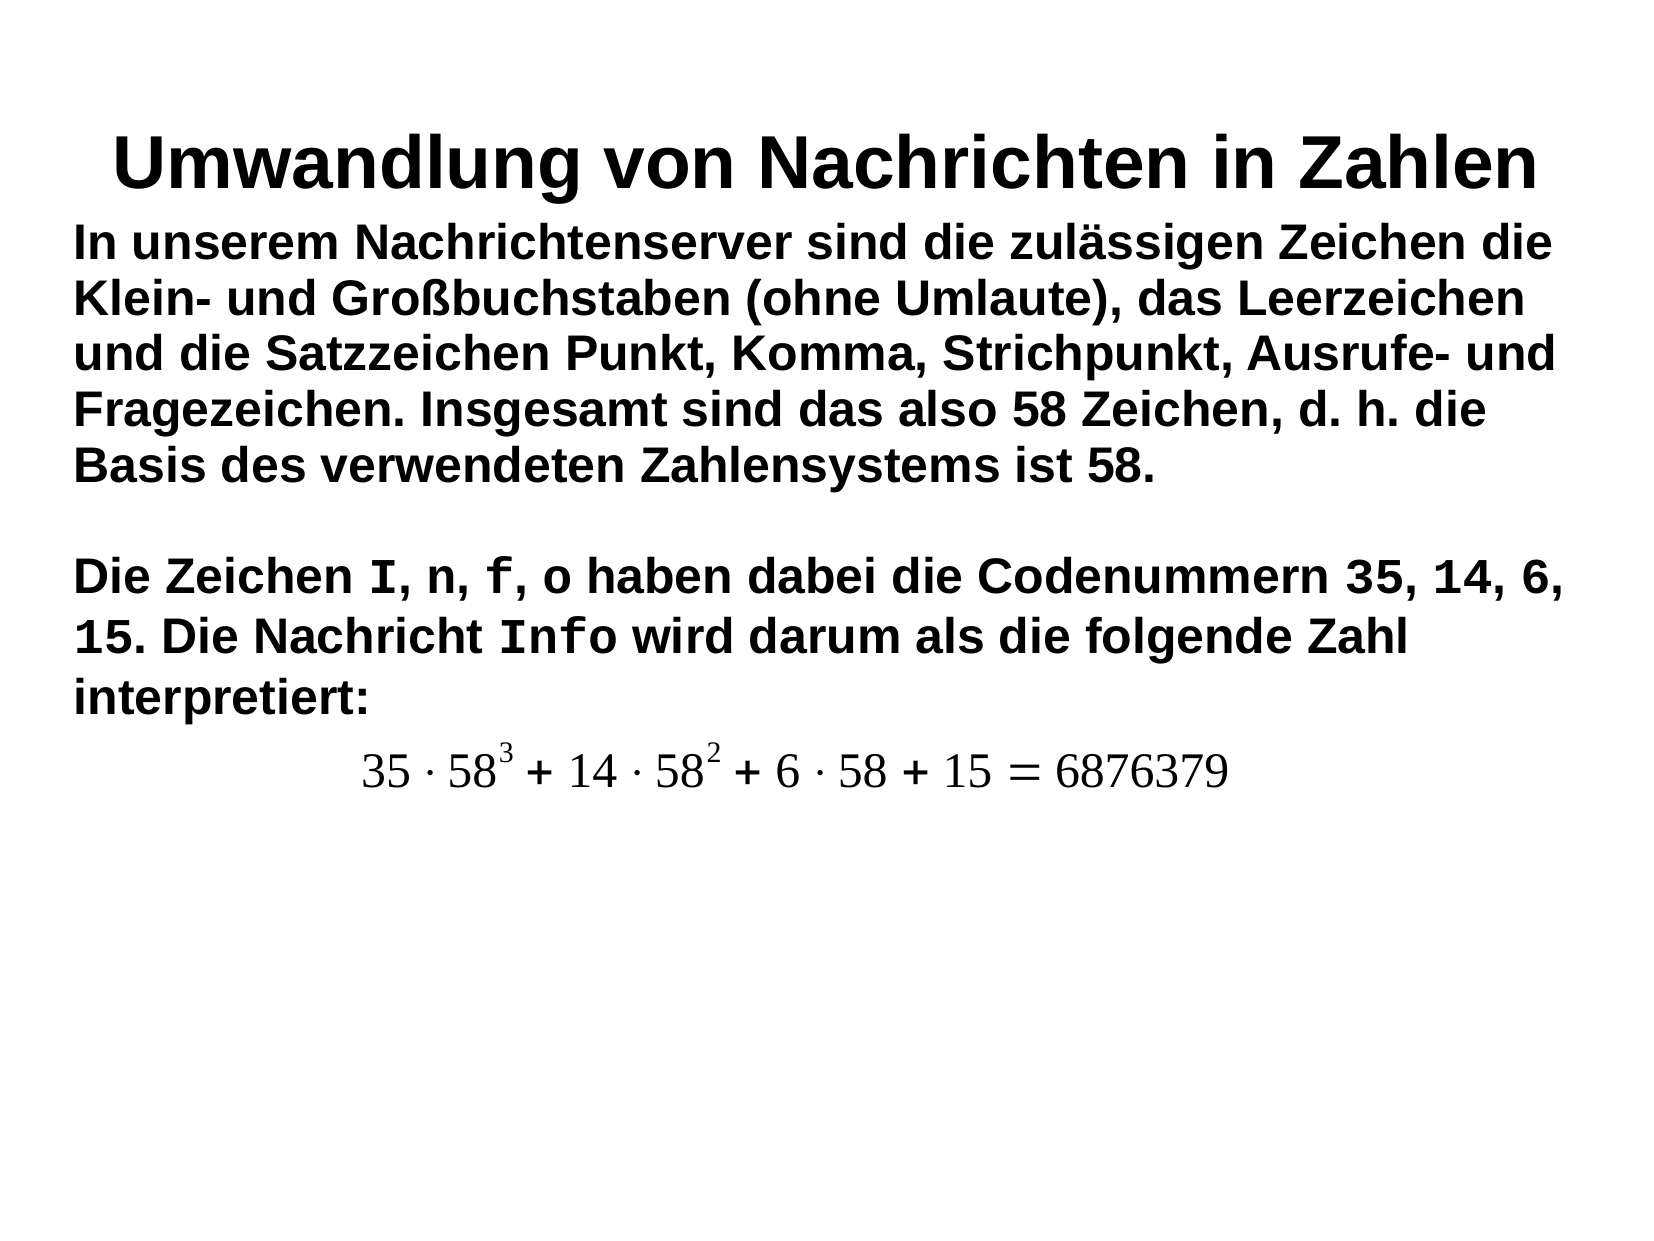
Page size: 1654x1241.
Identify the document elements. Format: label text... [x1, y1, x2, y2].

chart [355, 736, 1237, 799]
title Umwandlung von Nachrichten in Zahlen [88, 88, 1565, 206]
text_box In unserem Nachrichtenserver sind die zulässigen Zeichen die Klein- und Großbuchstaben (ohne Umlaute), das Leerzeichen und die Satzzeichen Punkt, Komma, Strichpunkt, Ausrufe- und Fragezeichen. Insgesamt sind das also 58 Zeichen, d. h. die Basis des verwendeten Zahlensystems ist 58. Die Zeichen I, n, f, o haben dabei die Codenummern 35, 14, 6, 15. Die Nachricht Info wird darum als die folgende Zahl interpretiert: [59, 206, 1595, 788]
